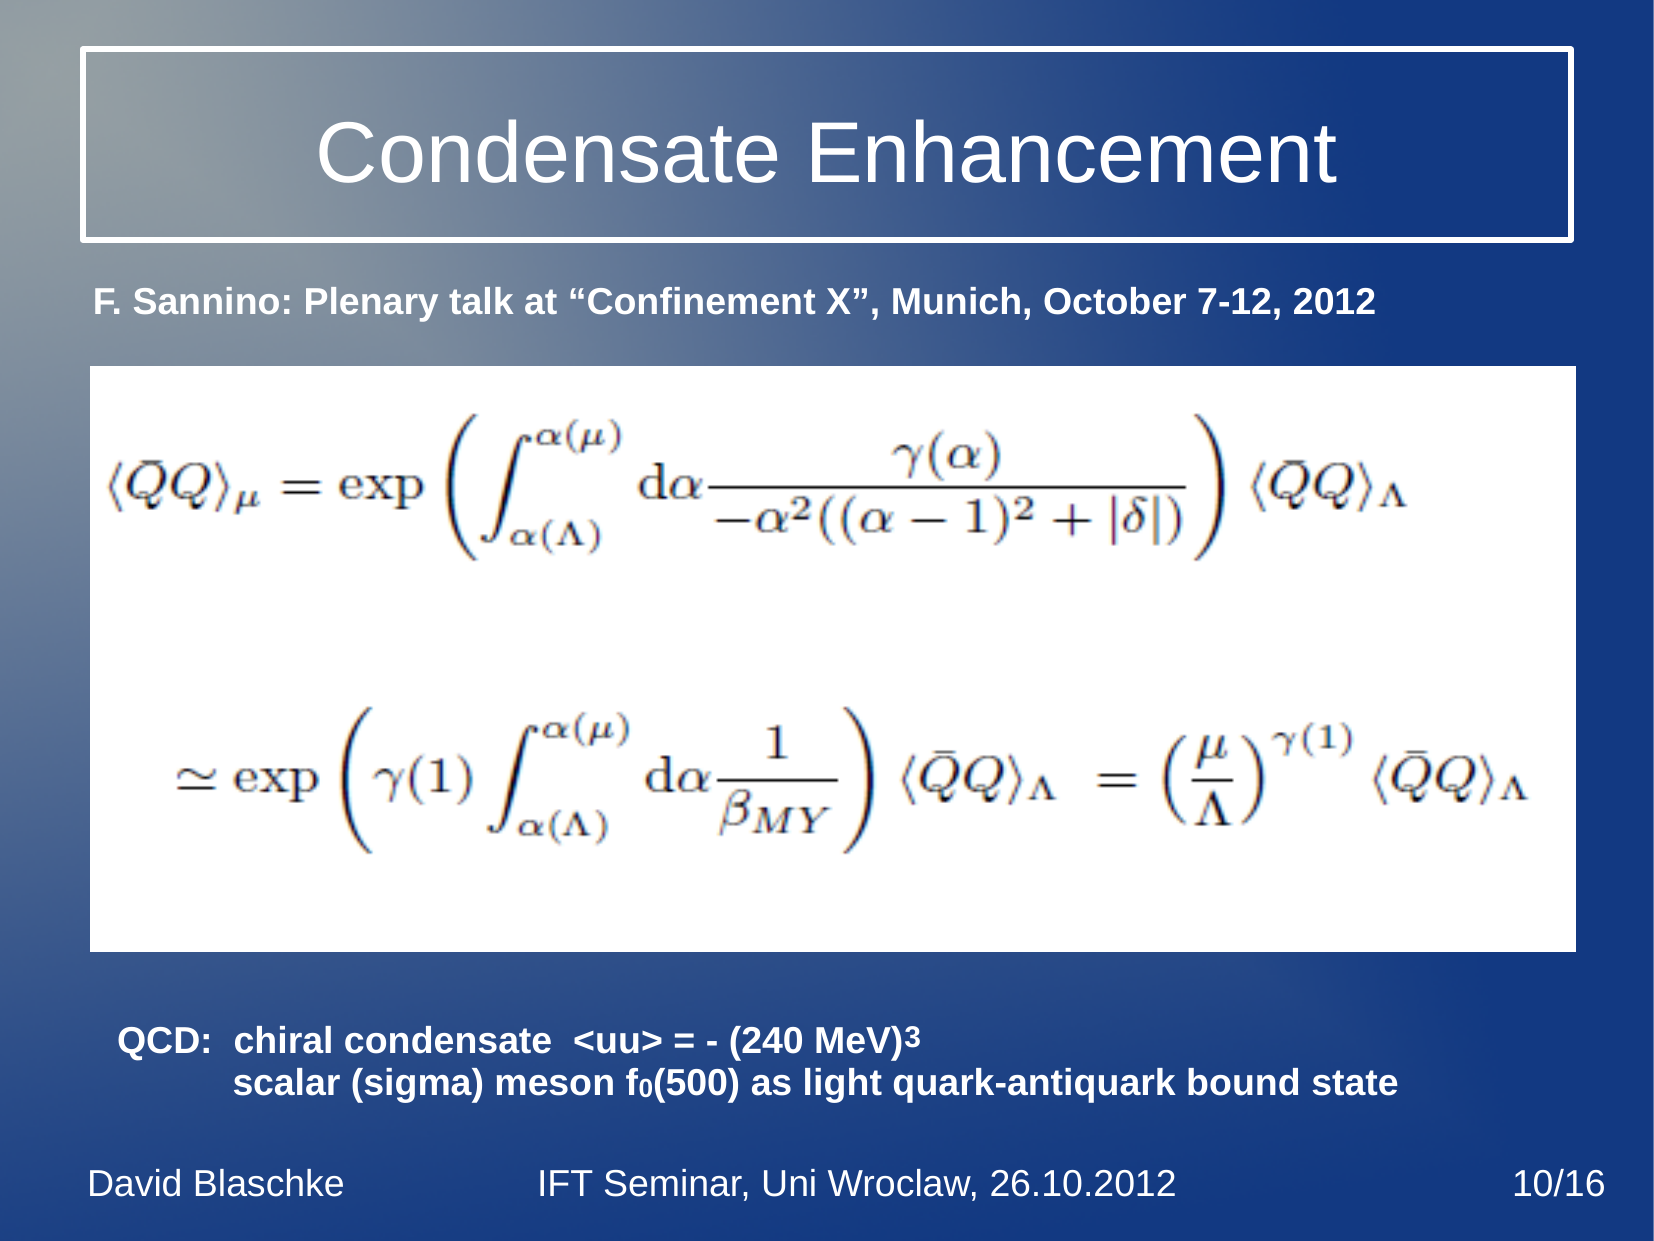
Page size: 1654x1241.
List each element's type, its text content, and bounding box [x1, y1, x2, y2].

text_box F. Sannino: Plenary talk at “Confinement X”, Munich, October 7-12, 2012 [78, 273, 1402, 337]
picture [0, 0, 1654, 1241]
title Condensate Enhancement [86, 52, 1568, 237]
text_box QCD: chiral condensate <uu> = - (240 MeV)3 scalar (sigma) meson f0(500) as light quark-antiquark bound state [102, 1011, 1446, 1132]
title Condensate Enhancement [82, 243, 1571, 257]
text_box David Blaschke IFT Seminar, Uni Wroclaw, 26.10.2012 10/16 [72, 1155, 1617, 1217]
